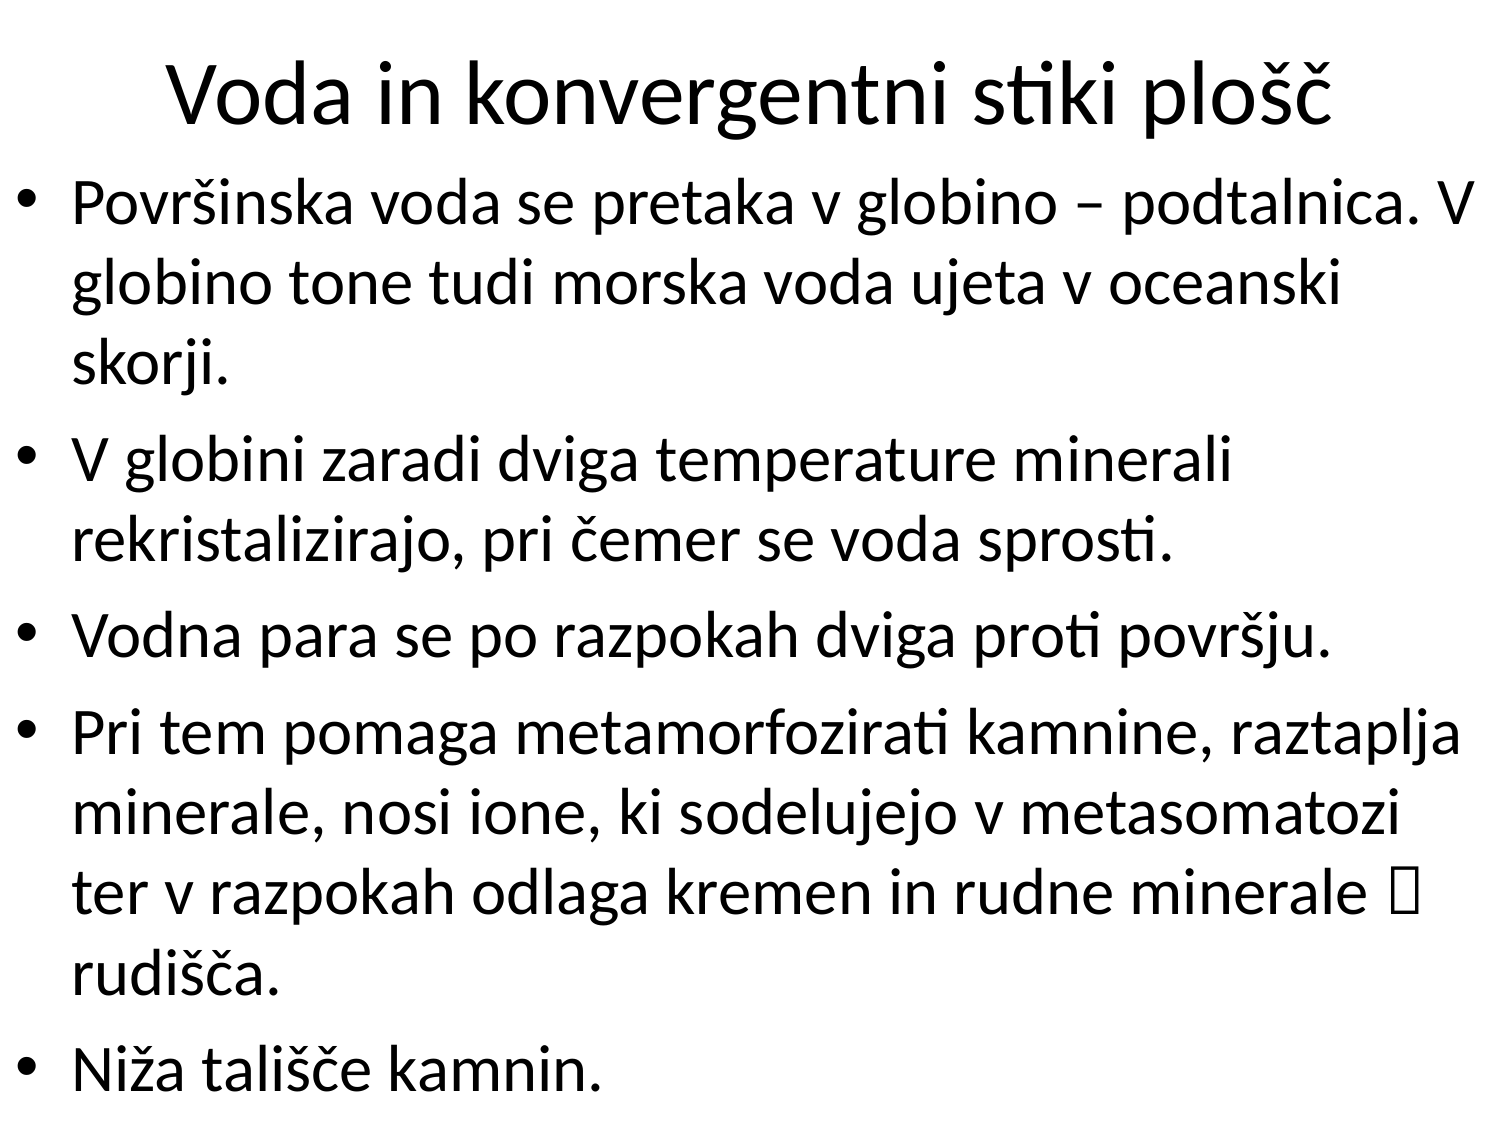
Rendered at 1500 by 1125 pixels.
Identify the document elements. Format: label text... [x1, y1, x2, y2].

list Površinska voda se pretaka v globino – podtalnica. V globino tone tudi morska voda ujeta v oceanski skorji. V globini zaradi dviga temperature minerali rekristalizirajo, pri čemer se voda sprosti. Vodna para se po razpokah dviga proti površju. Pri tem pomaga metamorfozirati kamnine, raztaplja minerale, nosi ione, ki sodelujejo v metasomatozi ter v razpokah odlaga kremen in rudne minerale  rudišča. Niža tališče kamnin. [0, 149, 1500, 1125]
title Voda in konvergentni stiki plošč [75, 0, 1426, 149]
